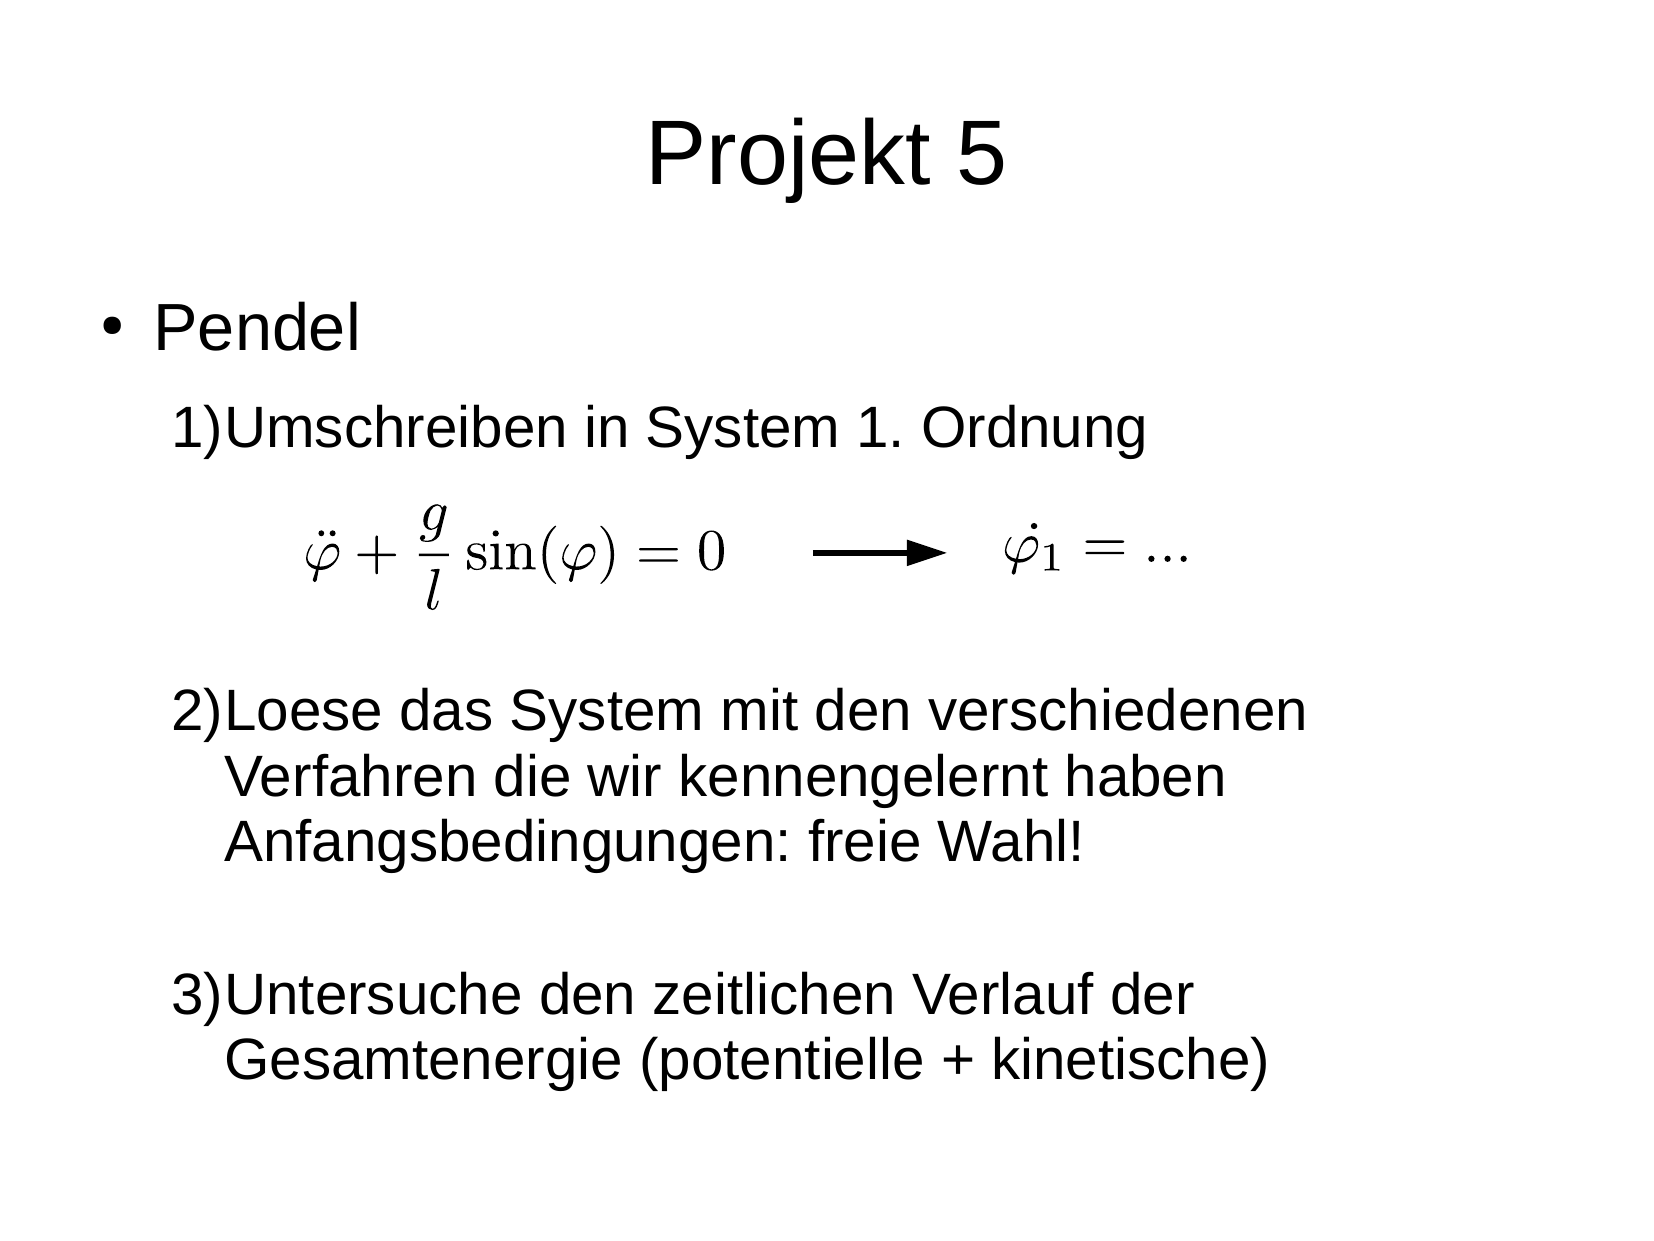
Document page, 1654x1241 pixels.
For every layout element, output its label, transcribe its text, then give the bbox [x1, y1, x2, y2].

title Projekt 5 [82, 56, 1571, 250]
list Pendel Umschreiben in System 1. Ordnung Loese das System mit den verschiedenen Verfahren die wir kennengelernt haben Anfangsbedingungen: freie Wahl! Untersuche den zeitlichen Verlauf der Gesamtenergie (potentielle + kinetische) [82, 290, 1571, 1094]
text_box [1001, 522, 1192, 575]
text_box [303, 504, 727, 611]
